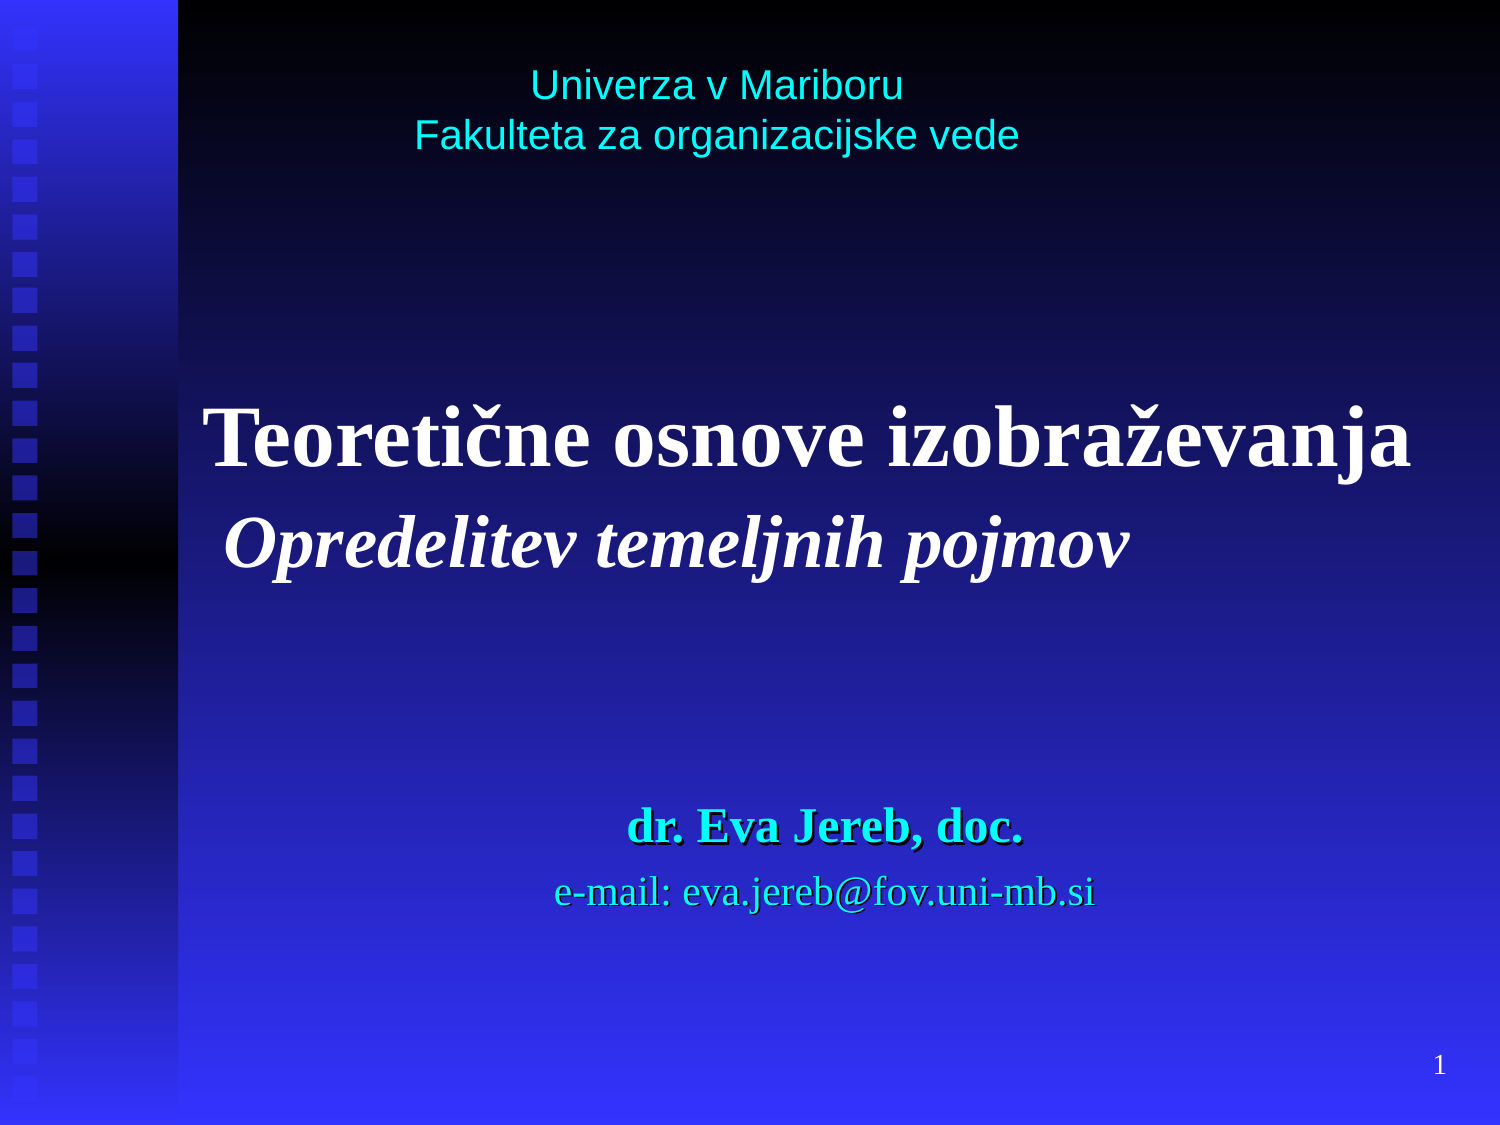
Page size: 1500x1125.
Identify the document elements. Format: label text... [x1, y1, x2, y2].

subtitle dr. Eva Jereb, doc. e-mail: eva.jereb@fov.uni-mb.si [300, 662, 1351, 982]
title Teoretične osnove izobraževanja Opredelitev temeljnih pojmov [187, 171, 1500, 592]
text_box Univerza v Mariboru Fakulteta za organizacijske vede [399, 50, 1036, 216]
